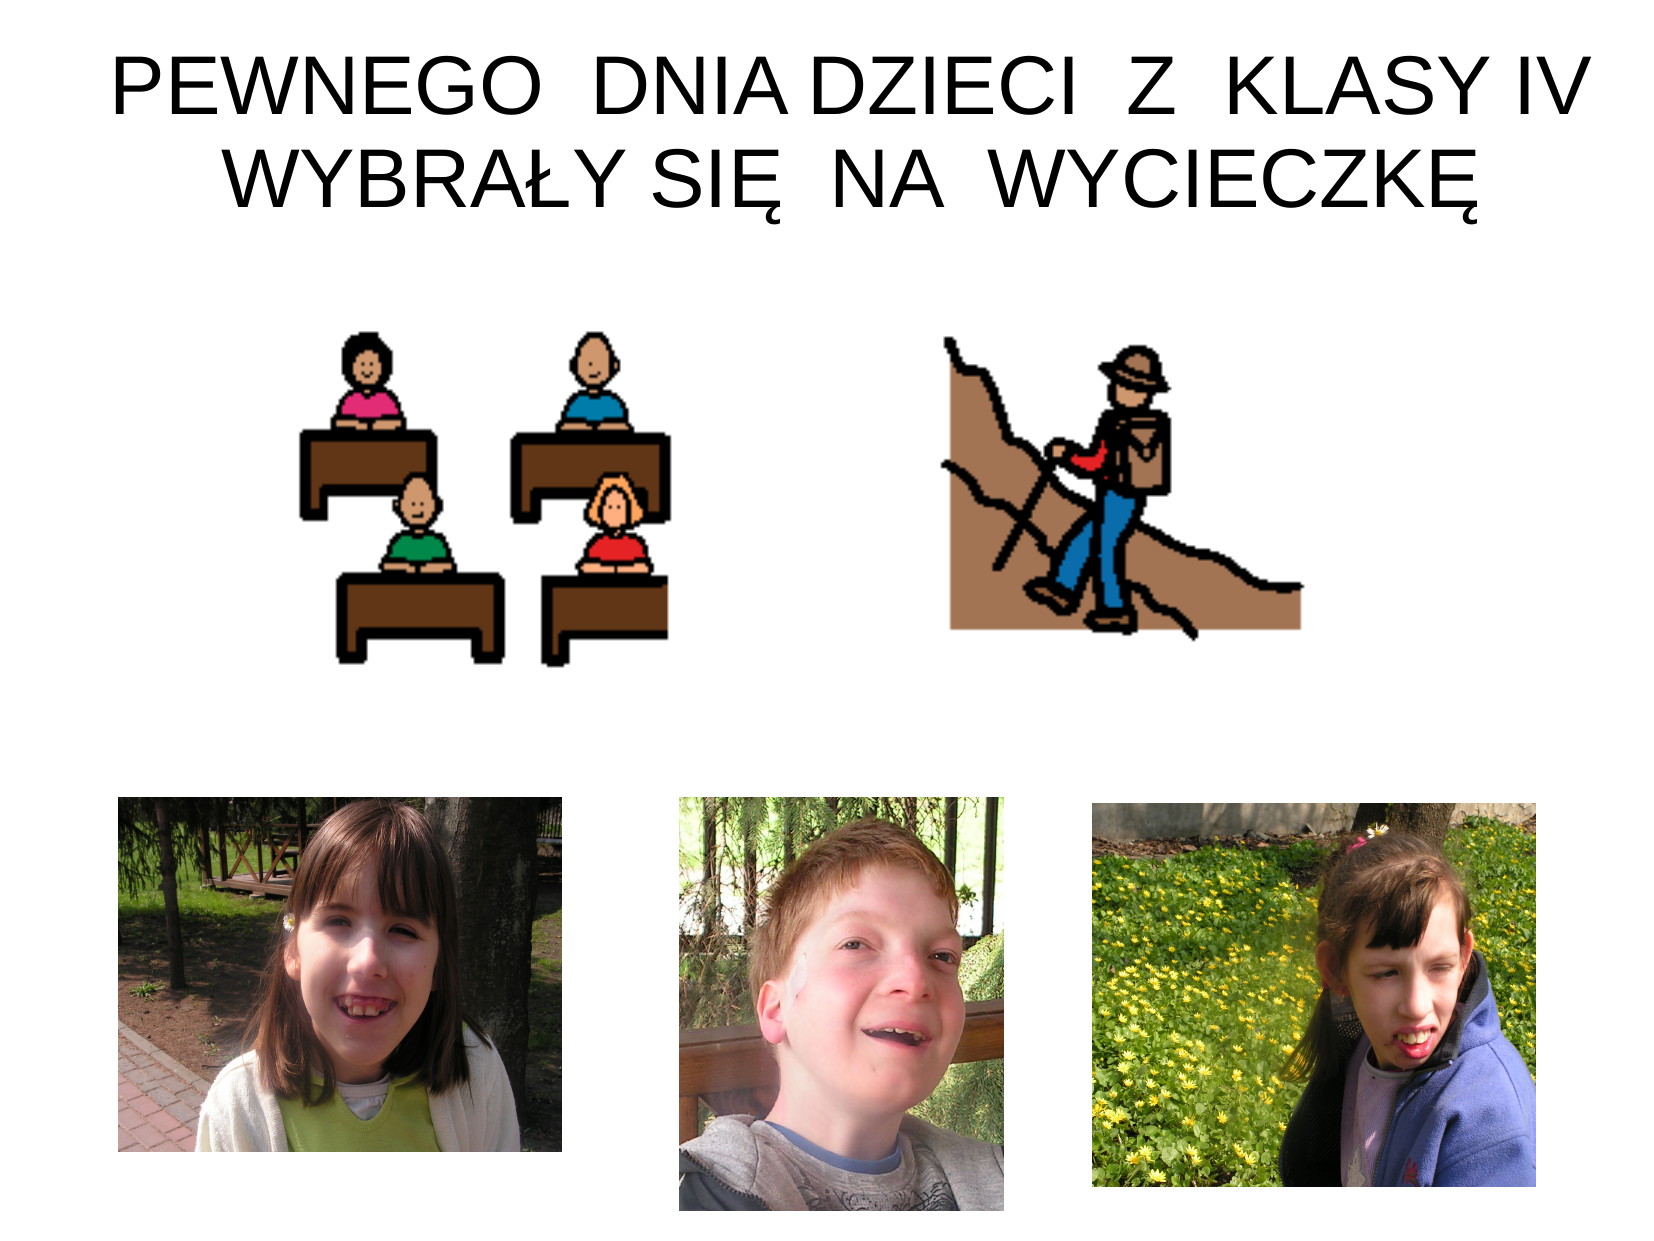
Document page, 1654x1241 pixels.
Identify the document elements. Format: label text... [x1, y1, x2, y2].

picture [1092, 803, 1536, 1188]
title PEWNEGO DNIA DZIECI Z KLASY IV WYBRAŁY SIĘ NA WYCIECZKĘ [107, 28, 1596, 236]
picture [118, 797, 562, 1152]
picture [915, 324, 1329, 650]
picture [679, 797, 1004, 1211]
picture [295, 324, 680, 680]
